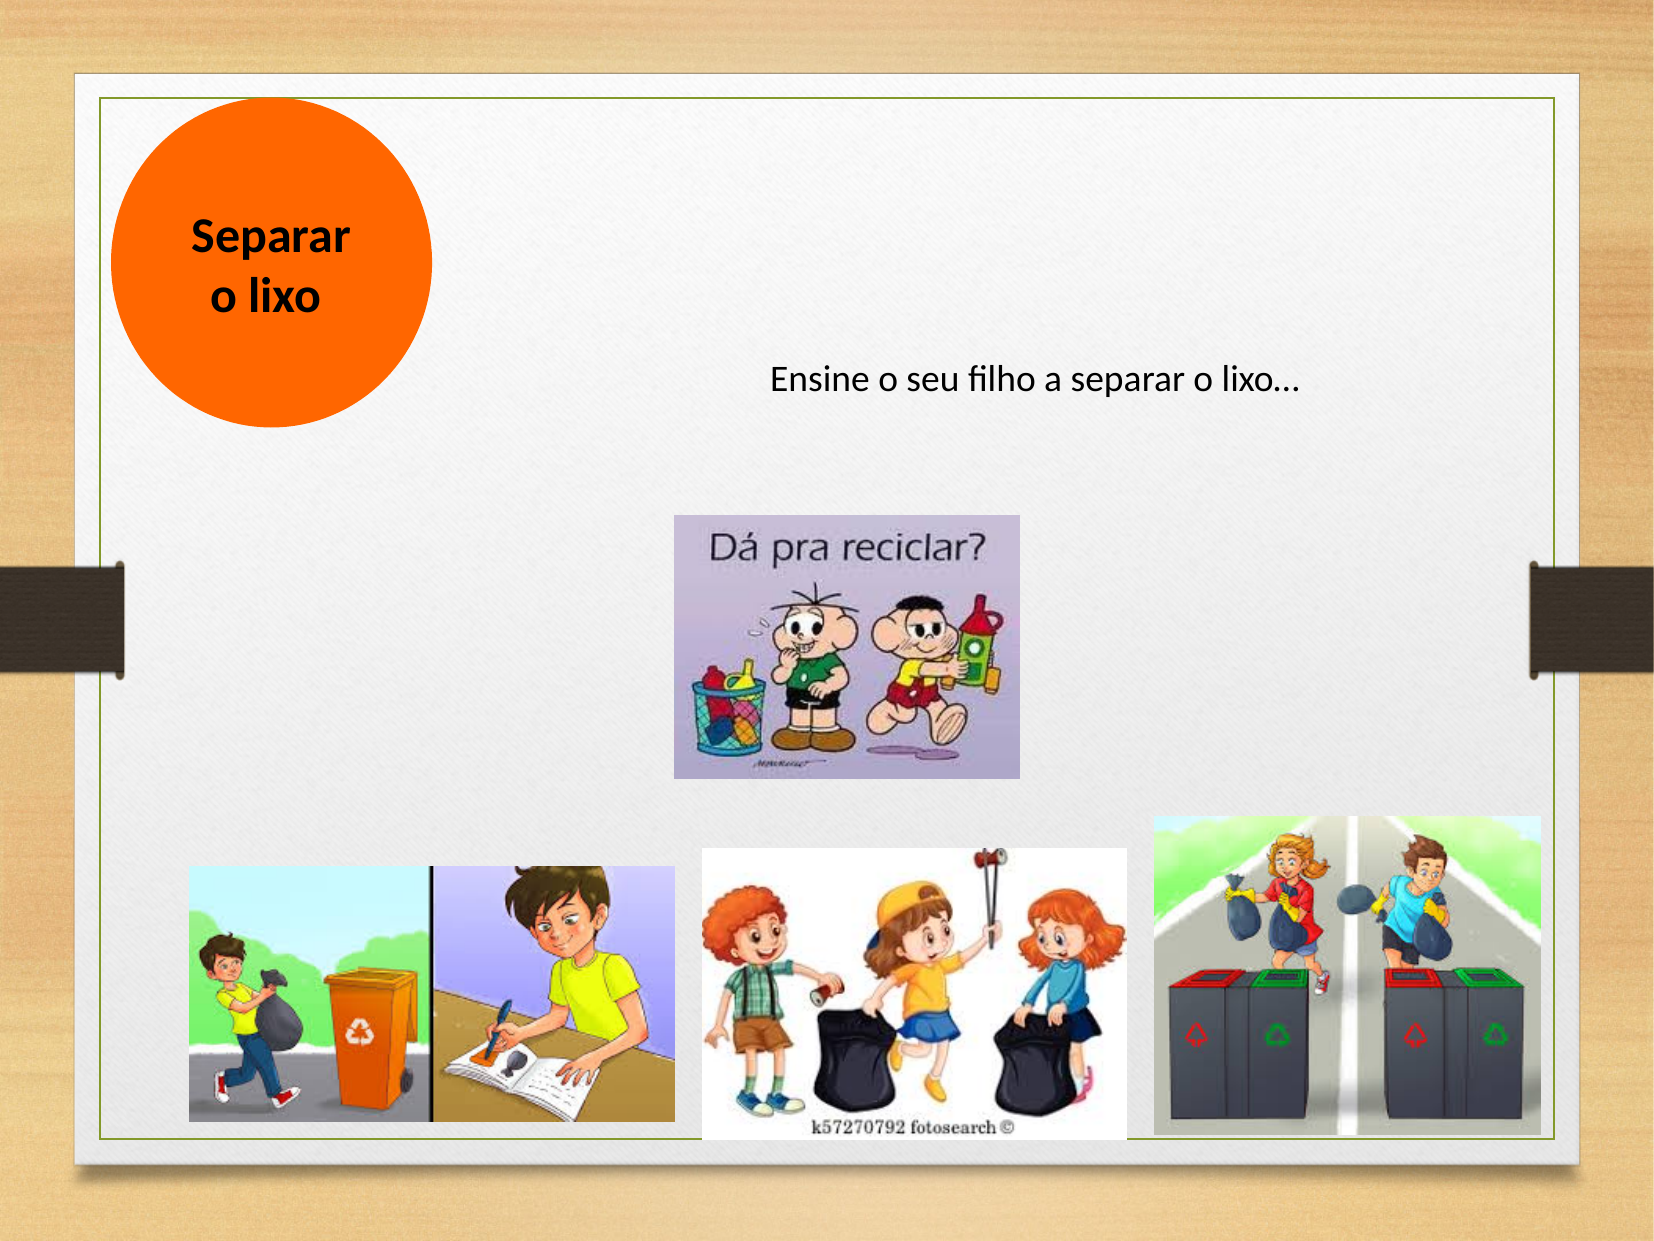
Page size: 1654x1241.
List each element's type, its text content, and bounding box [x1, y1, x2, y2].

text_box Separar o lixo [111, 97, 433, 428]
picture [189, 866, 675, 1122]
picture [674, 515, 1020, 779]
picture [702, 848, 1127, 1140]
text_box Ensine o seu filho a separar o lixo… [501, 256, 1579, 497]
picture [1154, 816, 1541, 1135]
